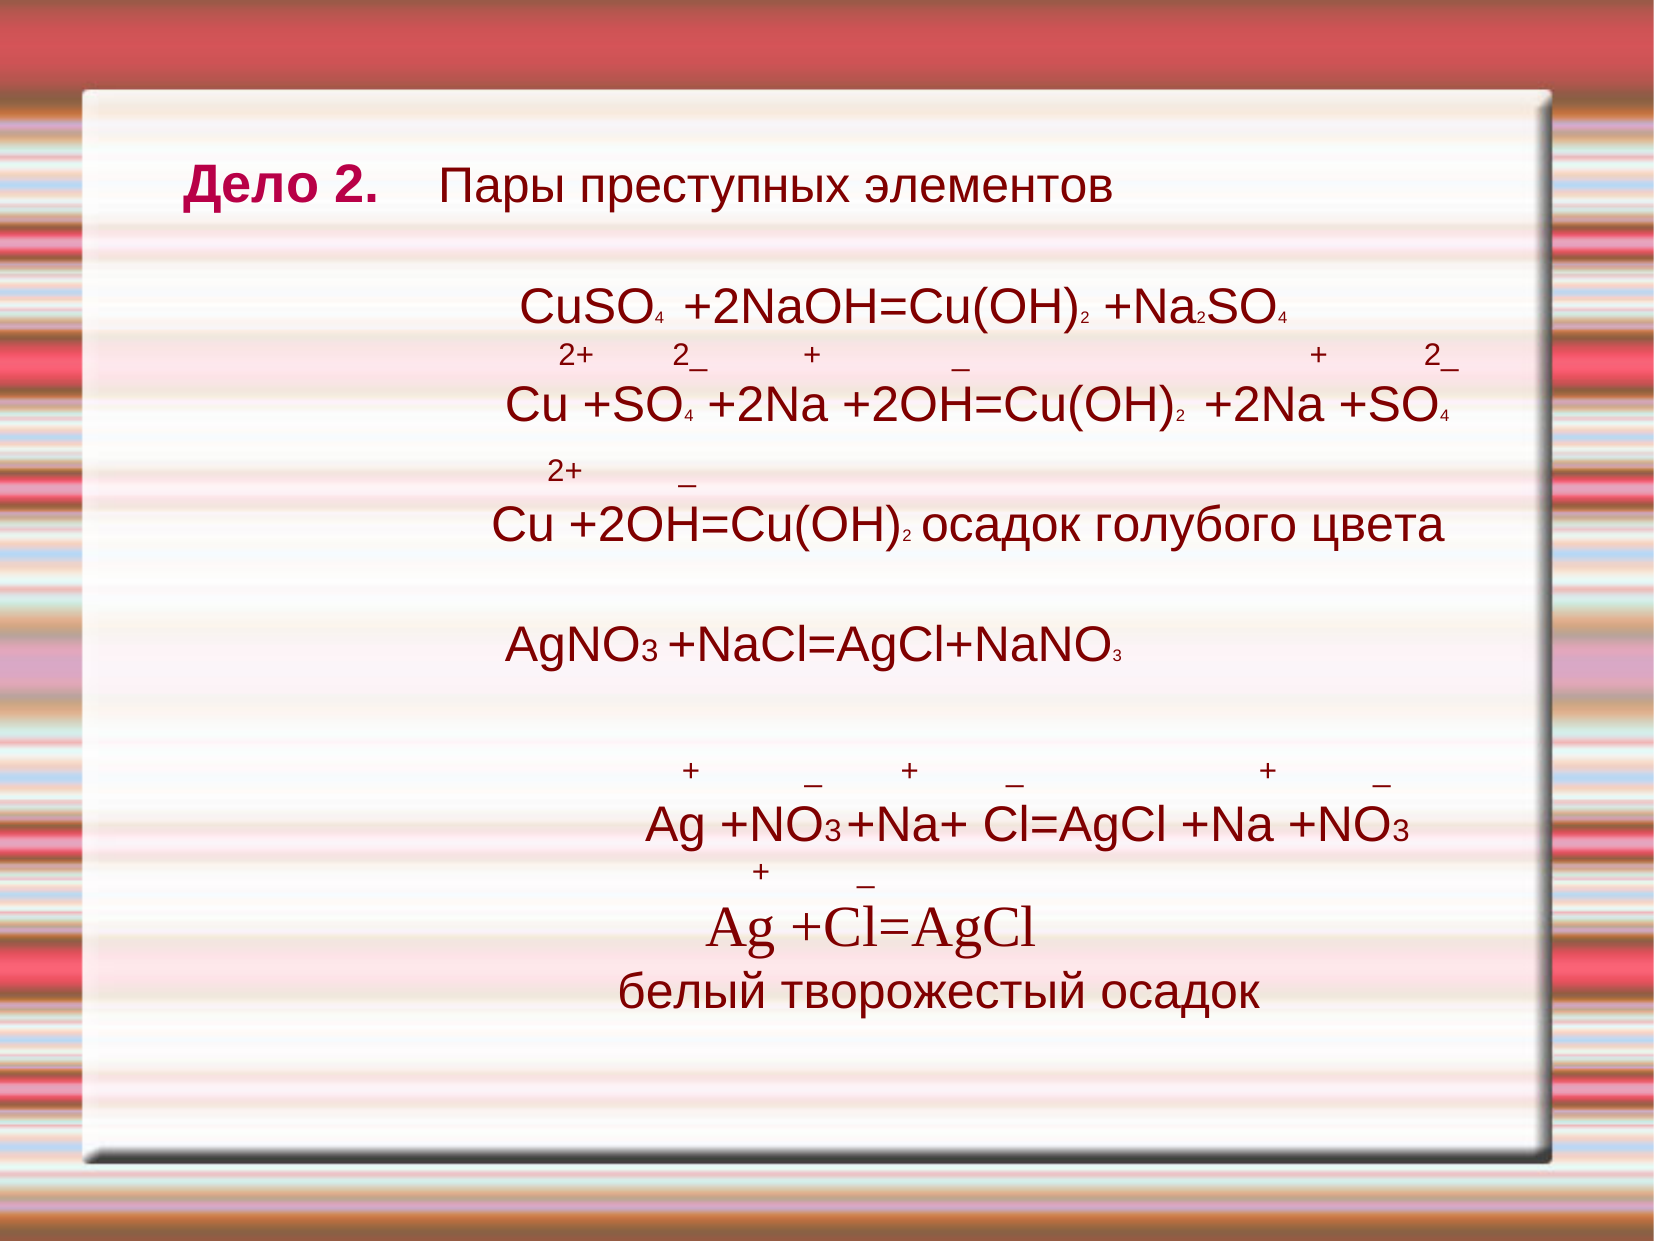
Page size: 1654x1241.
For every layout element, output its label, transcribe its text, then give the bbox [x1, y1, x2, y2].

list Дело 2. Пары преступных элементов CuSO4 +2NaOH=Cu(OH)2 +Na2SO4 2+ 2_ + _ + 2_ Cu +SO4 +2Na +2OH=Cu(OH)2 +2Na +SO4 2+ _ Cu +2OH=Cu(OH)2 осадок голубого цвета AgNO3 +NaCl=AgCl+NaNO3 + _ + _ + _ Ag +NO3 +Na+ Cl=AgCl +Na +NO3 + _ Ag +Cl=AgCl белый творожестый осадок [88, 88, 1536, 1182]
